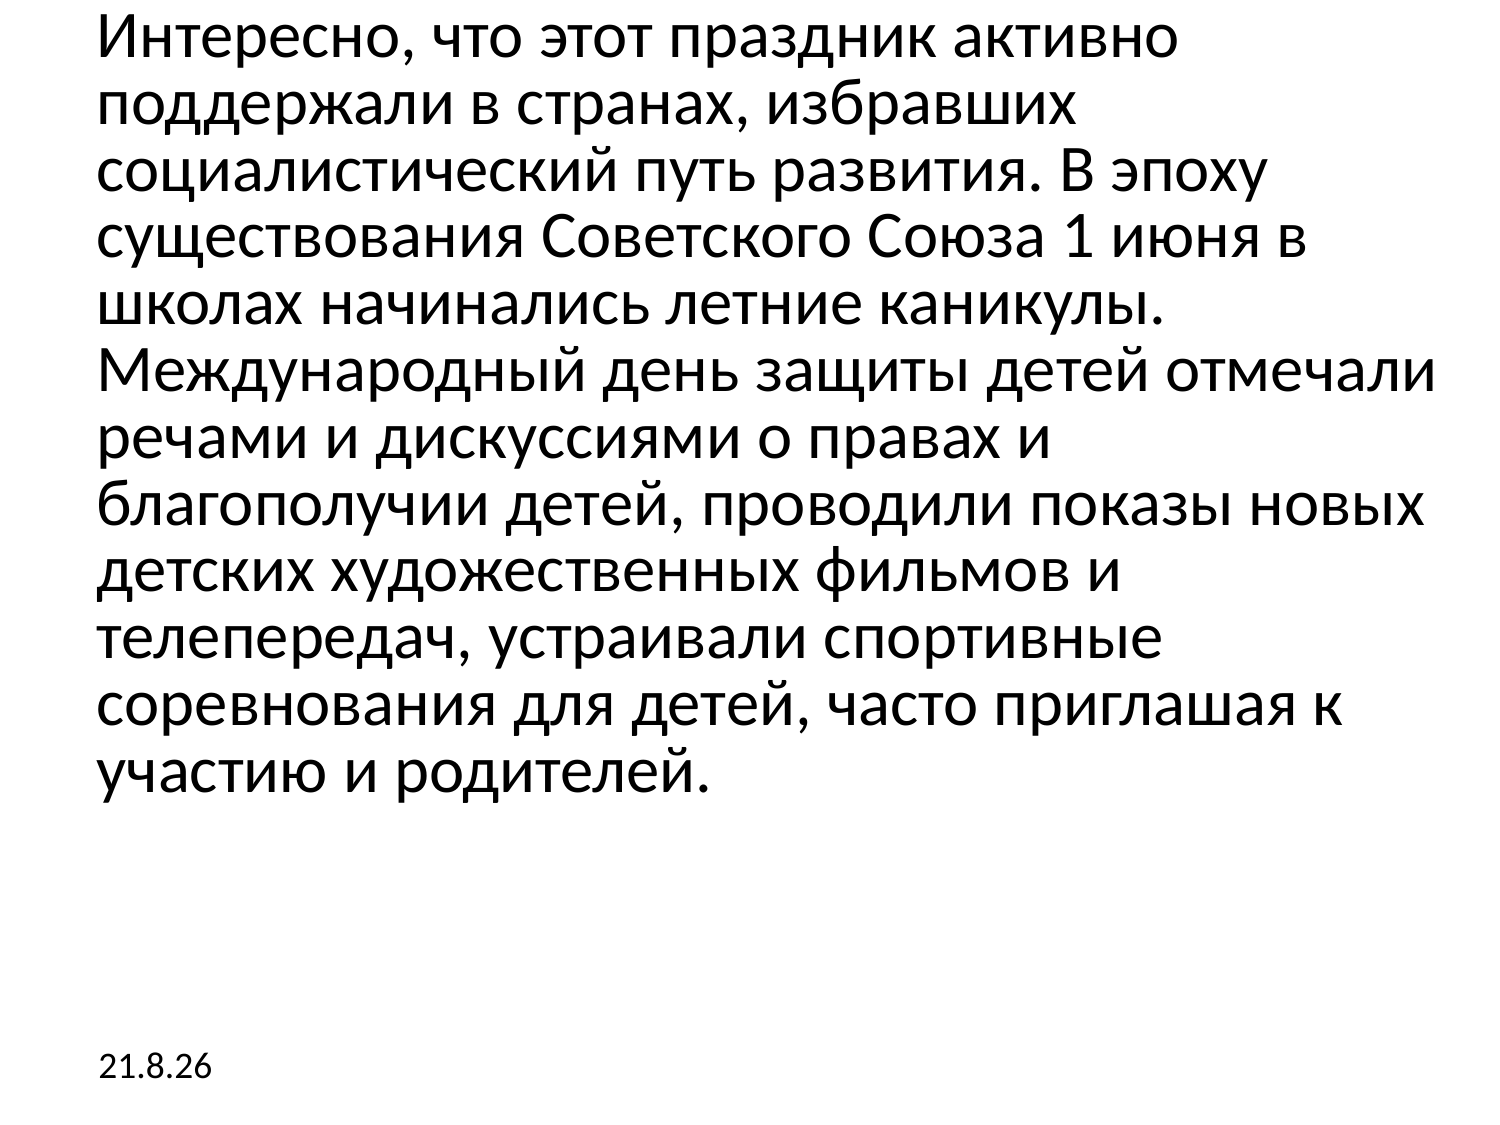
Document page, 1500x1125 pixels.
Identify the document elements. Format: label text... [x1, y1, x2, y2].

text_box Интересно, что этот праздник активно поддержали в странах, избравших социалистический путь развития. В эпоху существования Советского Союза 1 июня в школах начинались летние каникулы. Международный день защиты детей отмечали речами и дискуссиями о правах и благополучии детей, проводили показы новых детских художественных фильмов и телепередач, устраивали спортивные соревнования для детей, часто приглашая к участию и родителей. [81, 0, 1465, 985]
